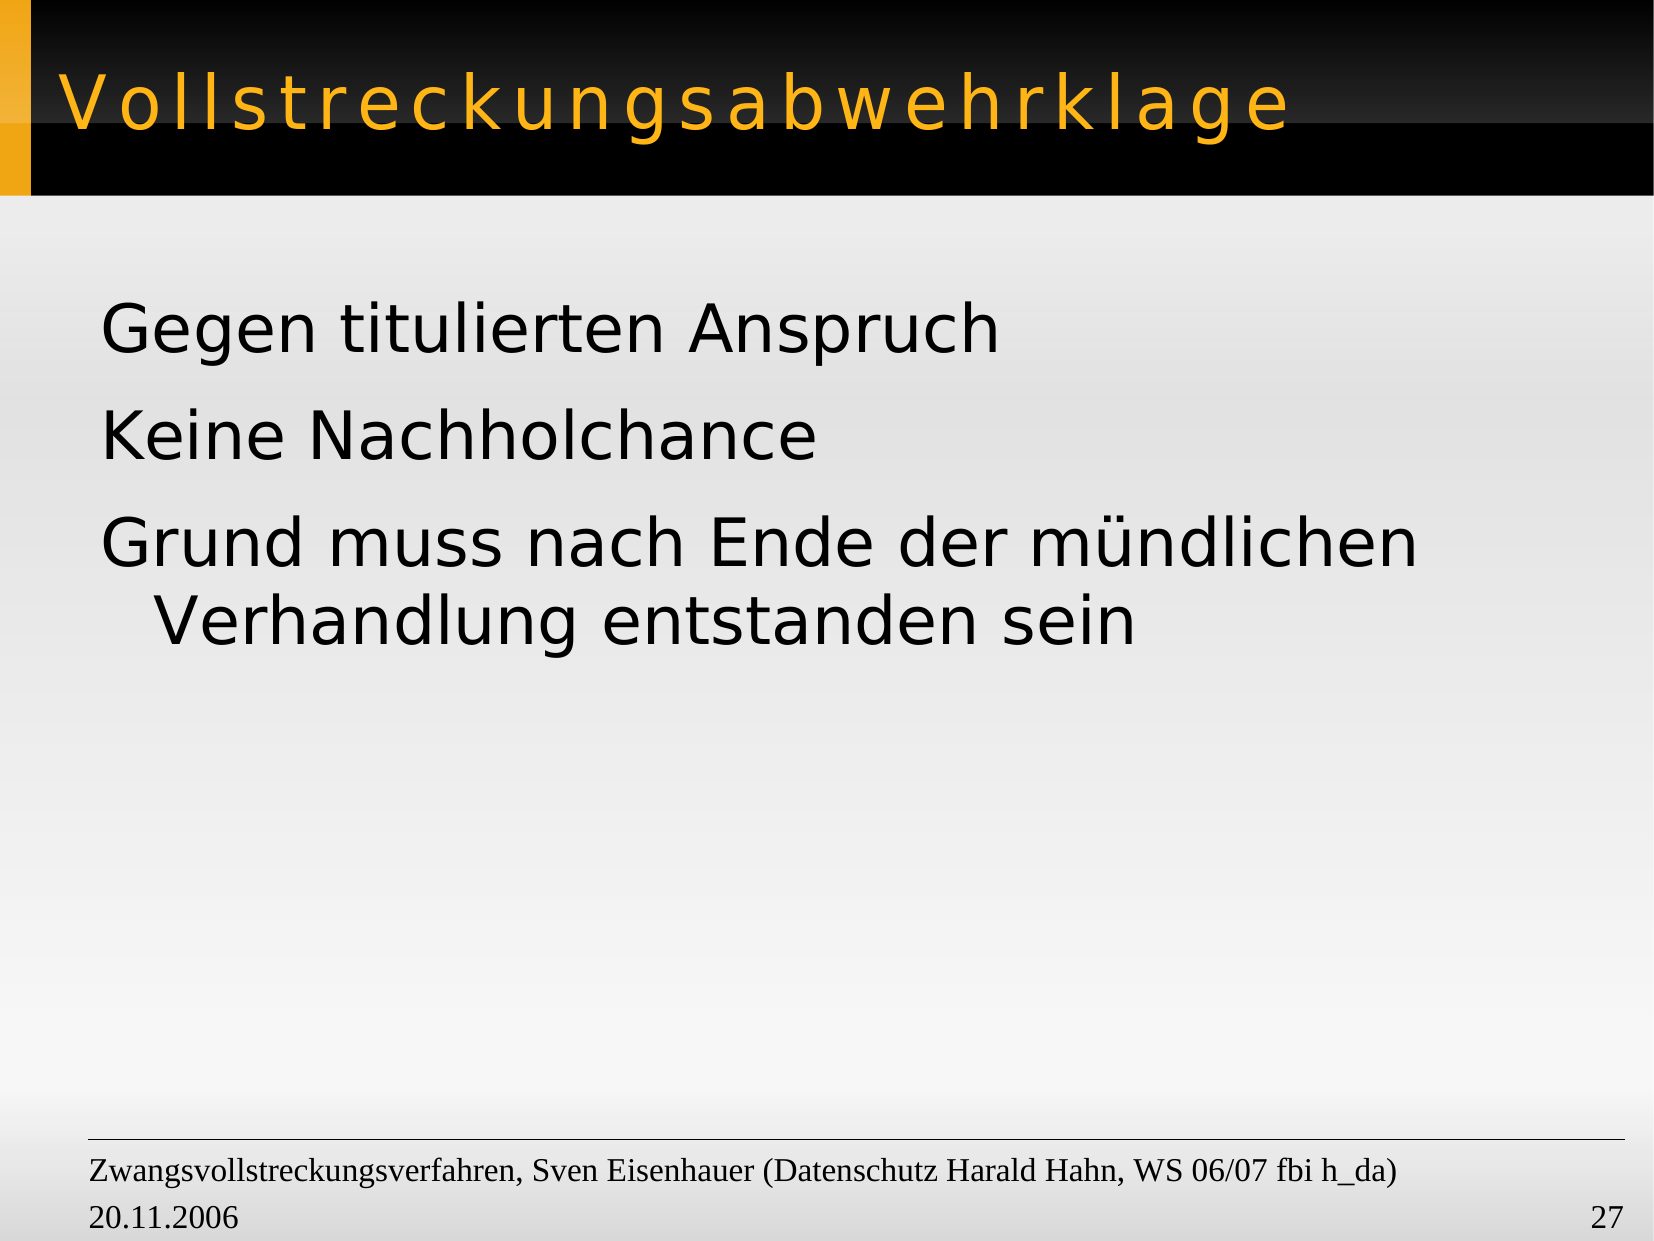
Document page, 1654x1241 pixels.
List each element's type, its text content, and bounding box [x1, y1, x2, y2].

picture [0, 0, 1654, 1241]
title Vollstreckungsabwehrklage [59, 36, 1329, 171]
list Gegen titulierten Anspruch Keine Nachholchance Grund muss nach Ende der mündlichen Verhandlung entstanden sein [82, 290, 1571, 1094]
